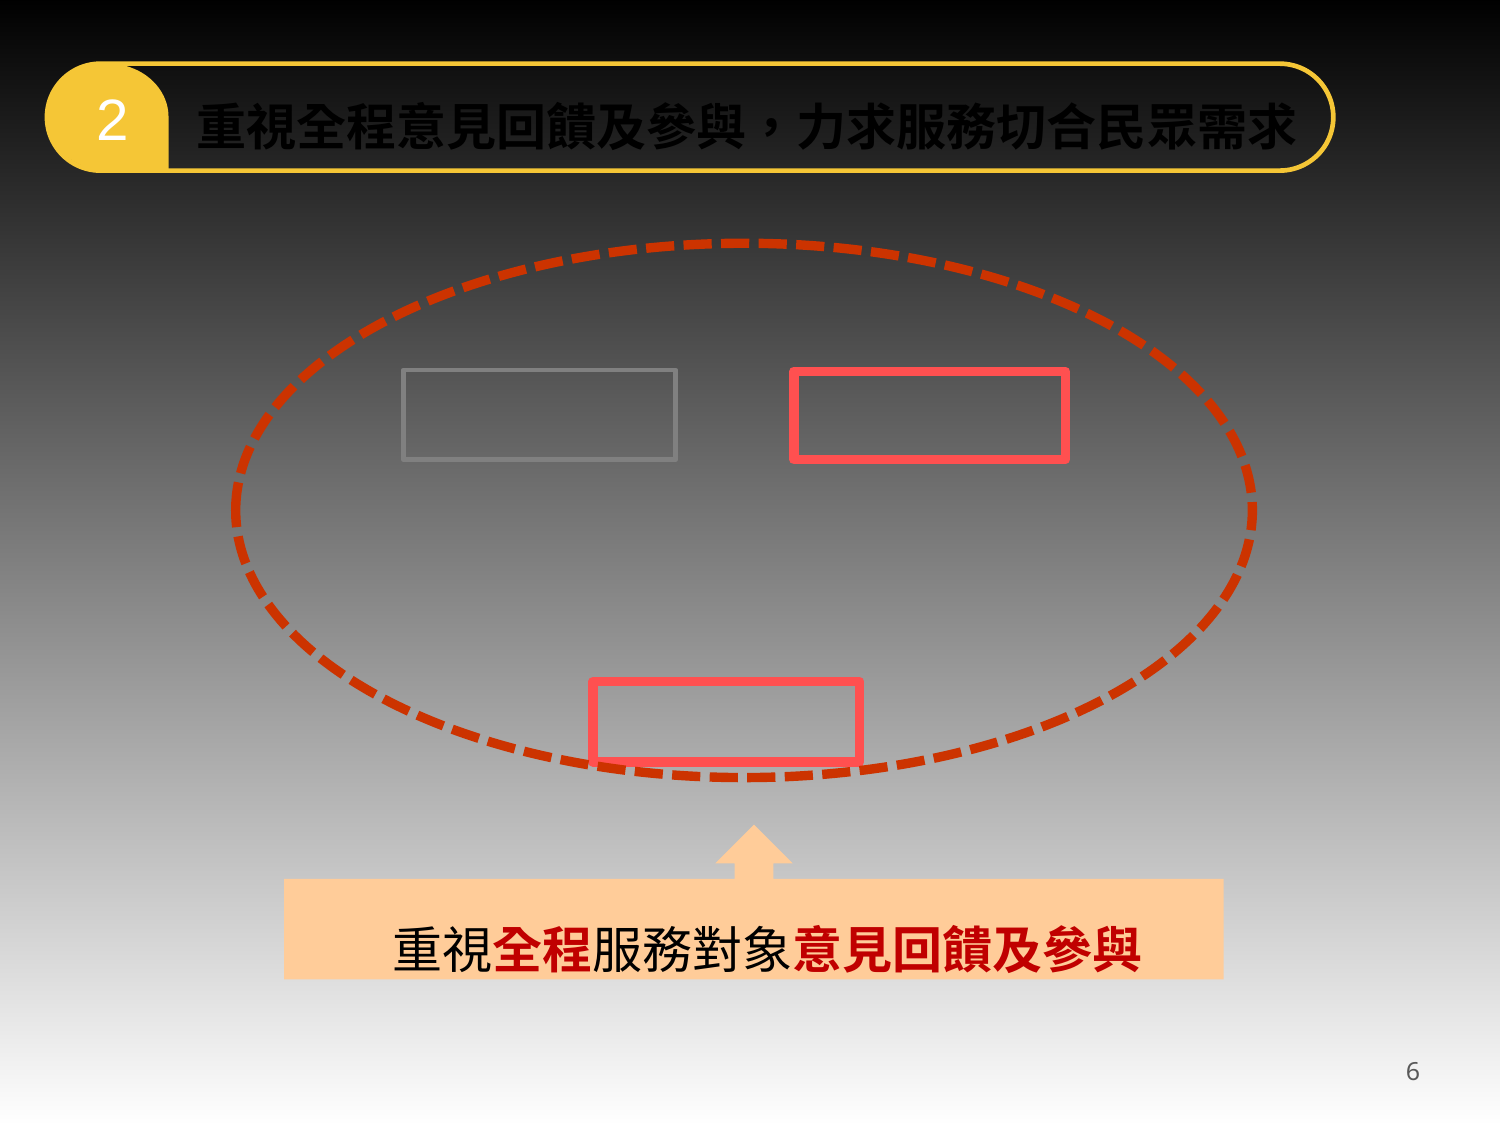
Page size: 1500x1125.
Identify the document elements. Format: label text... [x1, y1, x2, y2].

slide_number <編號> [1401, 1042, 1494, 1103]
text_box 重視全程服務對象意見回饋及參與 [315, 910, 1162, 986]
text_box [71, 63, 144, 74]
text_box [46, 86, 58, 148]
text_box [71, 160, 169, 171]
text_box 重視全程意見回饋及參與，力求服務切合民眾需求 [122, 88, 1354, 164]
text_box [284, 824, 1224, 980]
text_box 2 [58, 74, 166, 160]
